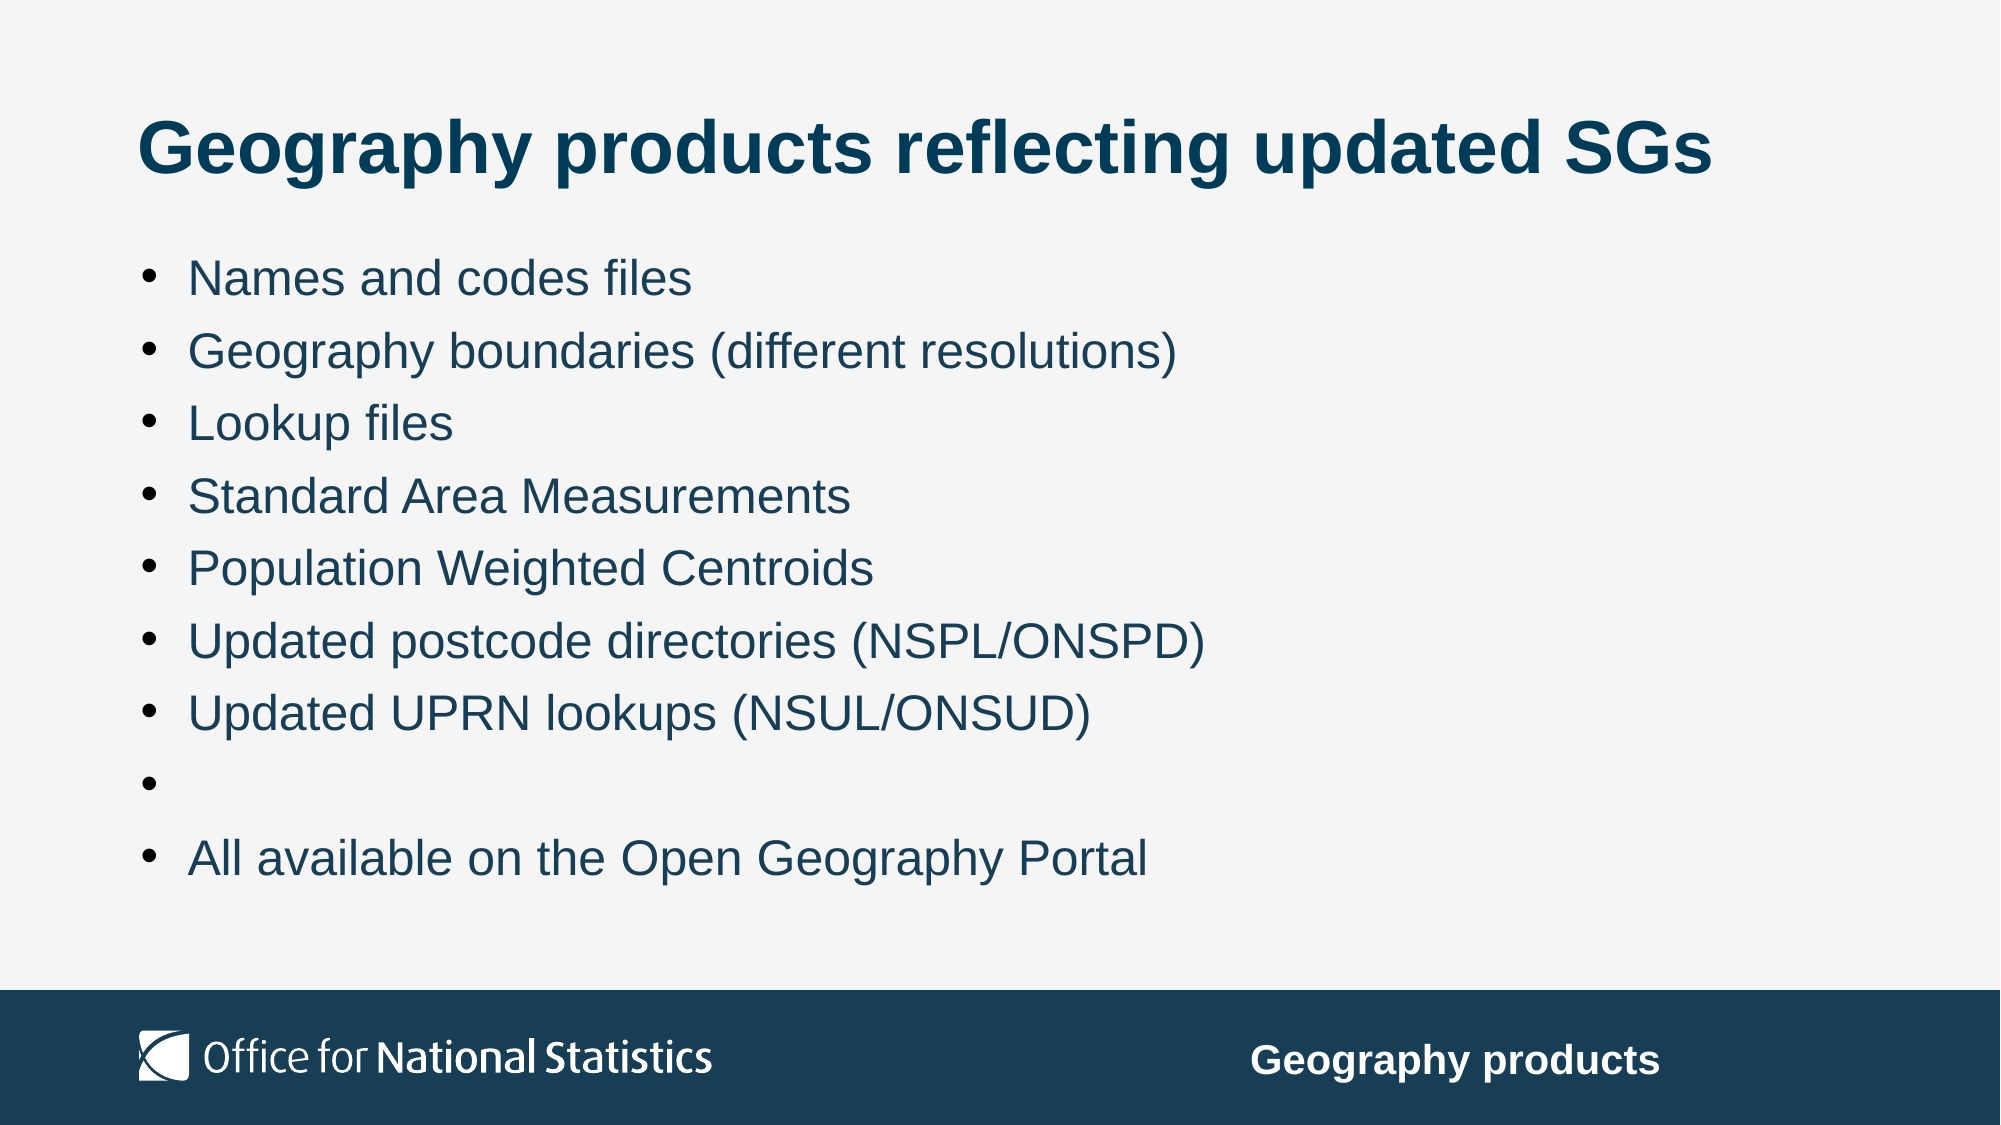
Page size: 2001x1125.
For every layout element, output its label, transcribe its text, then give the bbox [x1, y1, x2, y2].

title Geography products reflecting updated SGs [137, 105, 1863, 192]
text_box Names and codes files Geography boundaries (different resolutions) Lookup files Standard Area Measurements Population Weighted Centroids Updated postcode directories (NSPL/ONSPD) Updated UPRN lookups (NSUL/ONSUD) All available on the Open Geography Portal [140, 231, 1866, 894]
text_box Geography products [1235, 1025, 1866, 1086]
